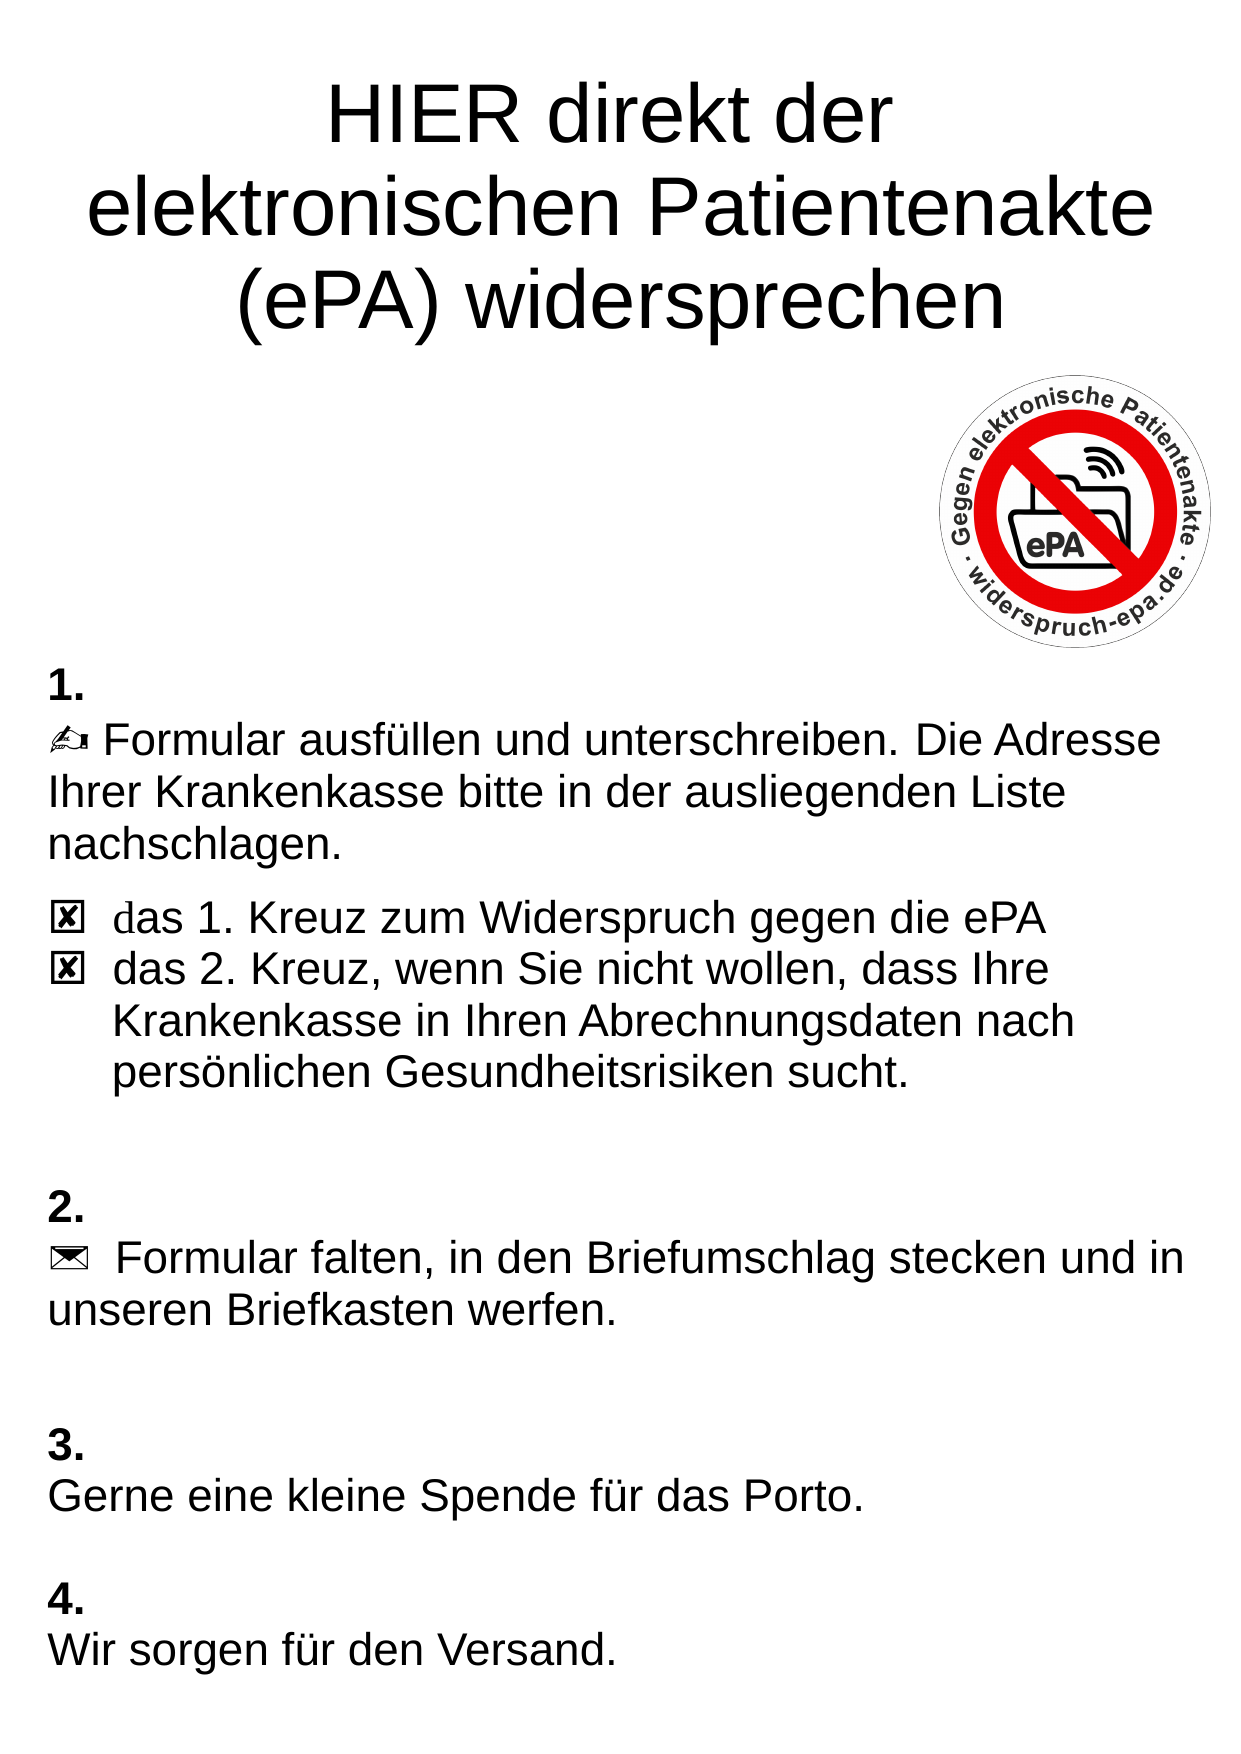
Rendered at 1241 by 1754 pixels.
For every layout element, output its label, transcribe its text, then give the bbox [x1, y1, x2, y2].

picture [939, 375, 1211, 648]
title HIER direkt der elektronischen Patientenakte (ePA) widersprechen [52, 0, 1190, 136]
subtitle 1.  Formular ausfüllen und unterschreiben. Die Adresse Ihrer Krankenkasse bitte in der ausliegenden Liste nachschlagen.  das 1. Kreuz zum Widerspruch gegen die ePA  das 2. Kreuz, wenn Sie nicht wollen, dass Ihre Krankenkasse in Ihren Abrechnungsdaten nach persönlichen Gesundheitsrisiken sucht. 2.  Formular falten, in den Briefumschlag stecken und in unseren Briefkasten werfen. 3. Gerne eine kleine Spende für das Porto. 4. Wir sorgen für den Versand. [47, 136, 1238, 1754]
